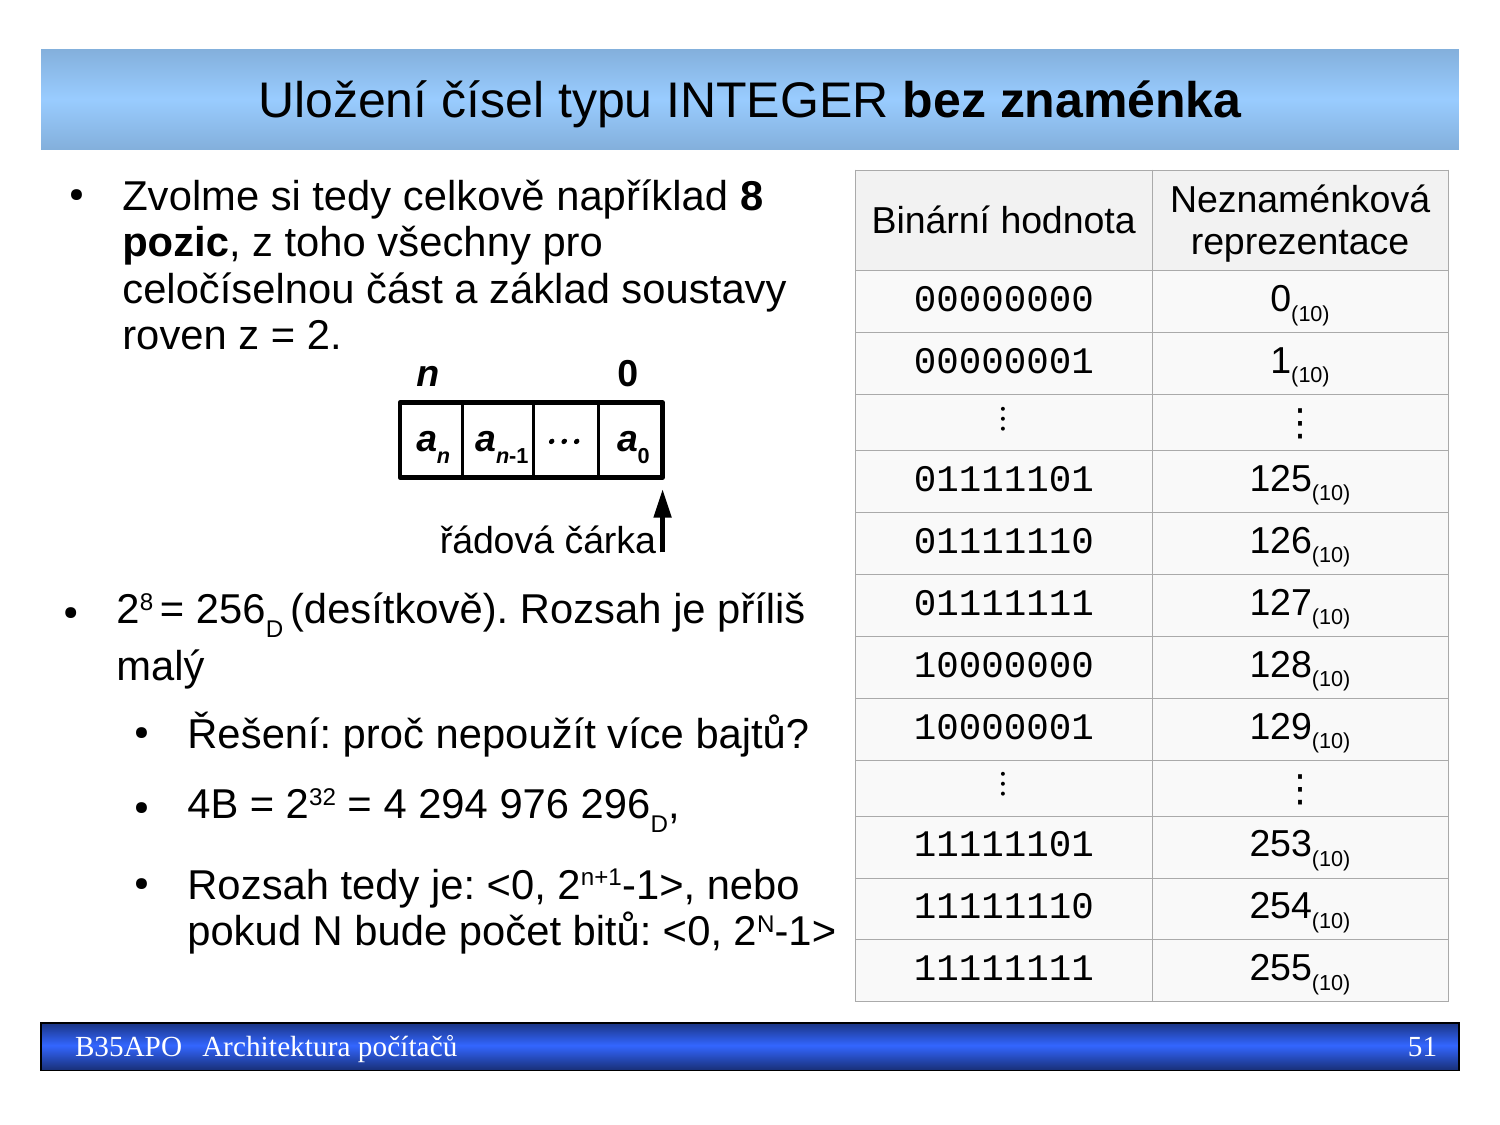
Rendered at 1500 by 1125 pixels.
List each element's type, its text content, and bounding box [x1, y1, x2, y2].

list 28 = 256D (desítkově). Rozsah je příliš malý Řešení: proč nepoužít více bajtů? 4B = 232 = 4 294 976 296D, Rozsah tedy je: <0, 2n+1-1>, nebo pokud N bude počet bitů: <0, 2N-1> [45, 585, 838, 1003]
table_cell 128(10) [1153, 637, 1448, 698]
table_cell ⋮ [856, 761, 1152, 816]
table_cell 00000000 [856, 271, 1152, 332]
table_cell 11111101 [856, 817, 1152, 878]
table_cell ⋮ [1153, 395, 1448, 450]
table_header Binární hodnota [856, 171, 1152, 270]
table_cell 11111110 [856, 879, 1152, 939]
table_cell 125(10) [1153, 451, 1448, 512]
table_cell 10000000 [856, 637, 1152, 698]
table_cell ⋮ [1153, 761, 1448, 816]
table_cell 01111101 [856, 451, 1152, 512]
table_cell 01111110 [856, 513, 1152, 574]
text_box a0 [602, 409, 665, 476]
table_cell 10000001 [856, 699, 1152, 760]
table_cell 255(10) [1153, 940, 1448, 1001]
text_box 0 [602, 344, 653, 402]
list Zvolme si tedy celkově například 8 pozic, z toho všechny pro celočíselnou část a základ soustavy roven z = 2. [51, 172, 838, 388]
table_cell 00000001 [856, 333, 1152, 394]
table_header Neznaménková reprezentace [1153, 171, 1448, 270]
table_cell ⋮ [856, 395, 1152, 450]
table_cell 129(10) [1153, 699, 1448, 760]
table_cell 1(10) [1153, 333, 1448, 394]
title Uložení čísel typu INTEGER bez znaménka [41, 49, 1459, 150]
text_box řádová čárka [424, 512, 676, 574]
table_cell 254(10) [1153, 879, 1448, 939]
text_box an-1 [460, 409, 544, 476]
table_cell 253(10) [1153, 817, 1448, 878]
table_cell 0(10) [1153, 271, 1448, 332]
text_box an [401, 409, 460, 476]
table_cell 126(10) [1153, 513, 1448, 574]
text_box … [531, 409, 601, 471]
text_box n [401, 344, 455, 402]
table_cell 127(10) [1153, 575, 1448, 636]
table_cell 11111111 [856, 940, 1152, 1001]
table_cell 01111111 [856, 575, 1152, 636]
